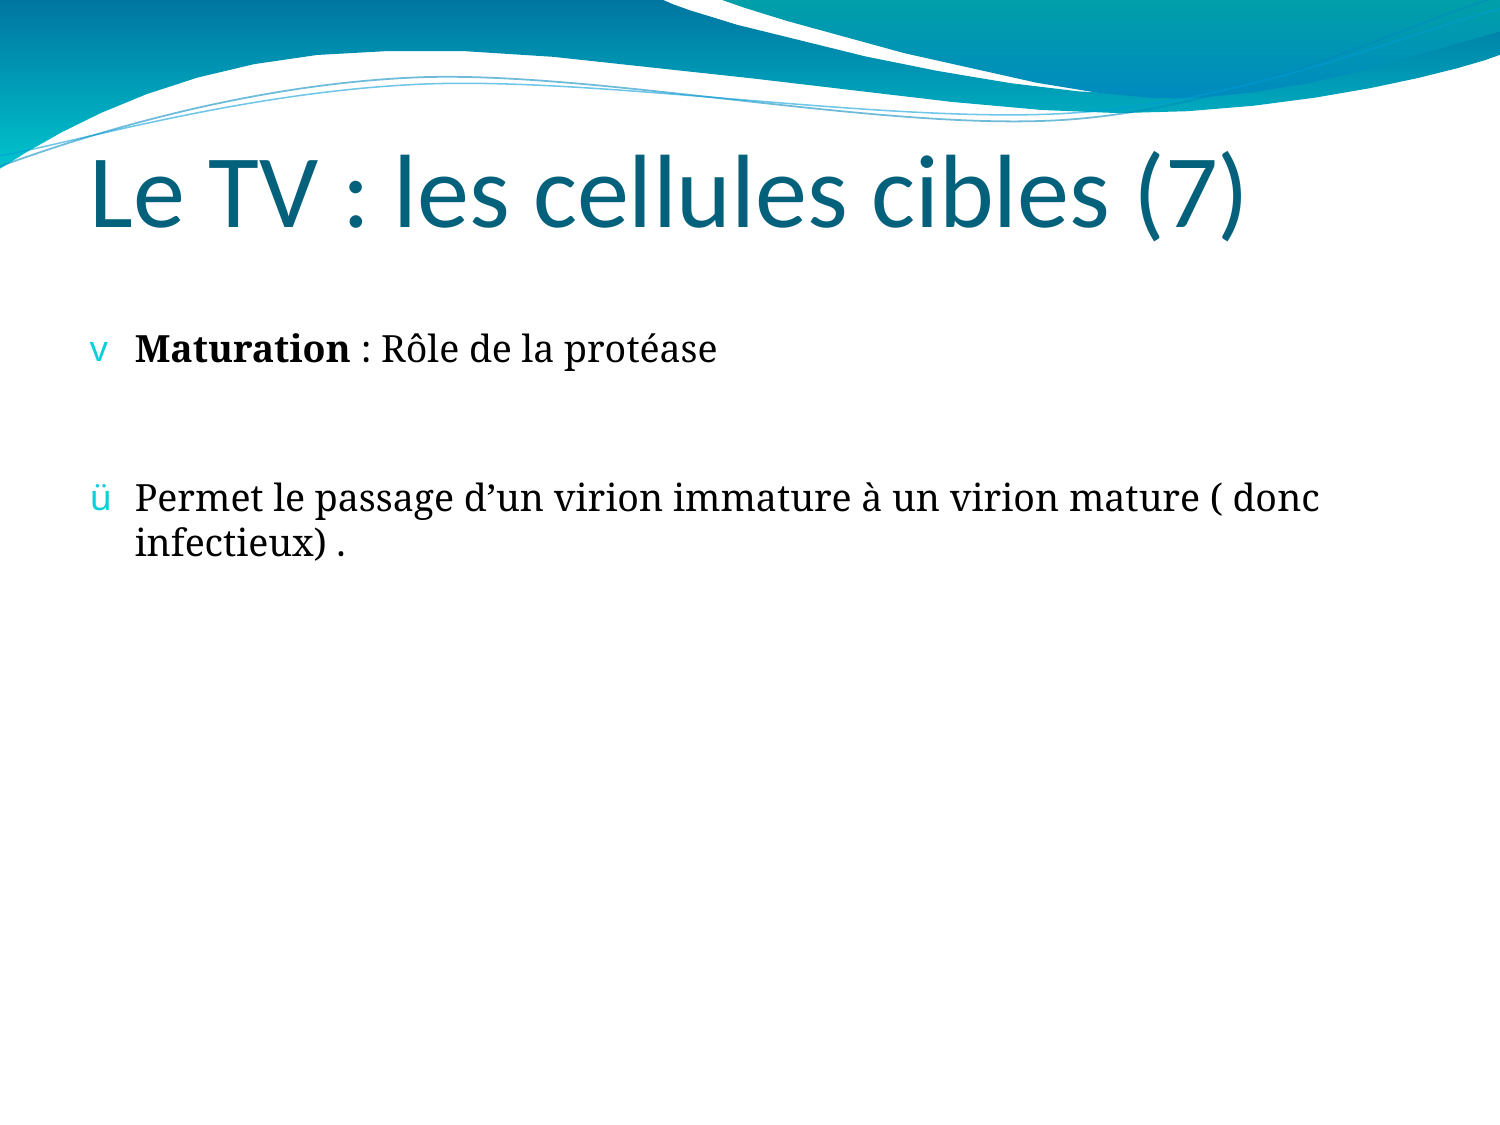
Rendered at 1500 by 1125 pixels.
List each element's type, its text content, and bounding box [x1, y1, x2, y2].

title Le TV : les cellules cibles (7) [75, 115, 1425, 303]
list Maturation : Rôle de la protéase Permet le passage d’un virion immature à un virion mature ( donc infectieux) . [75, 317, 1425, 1038]
